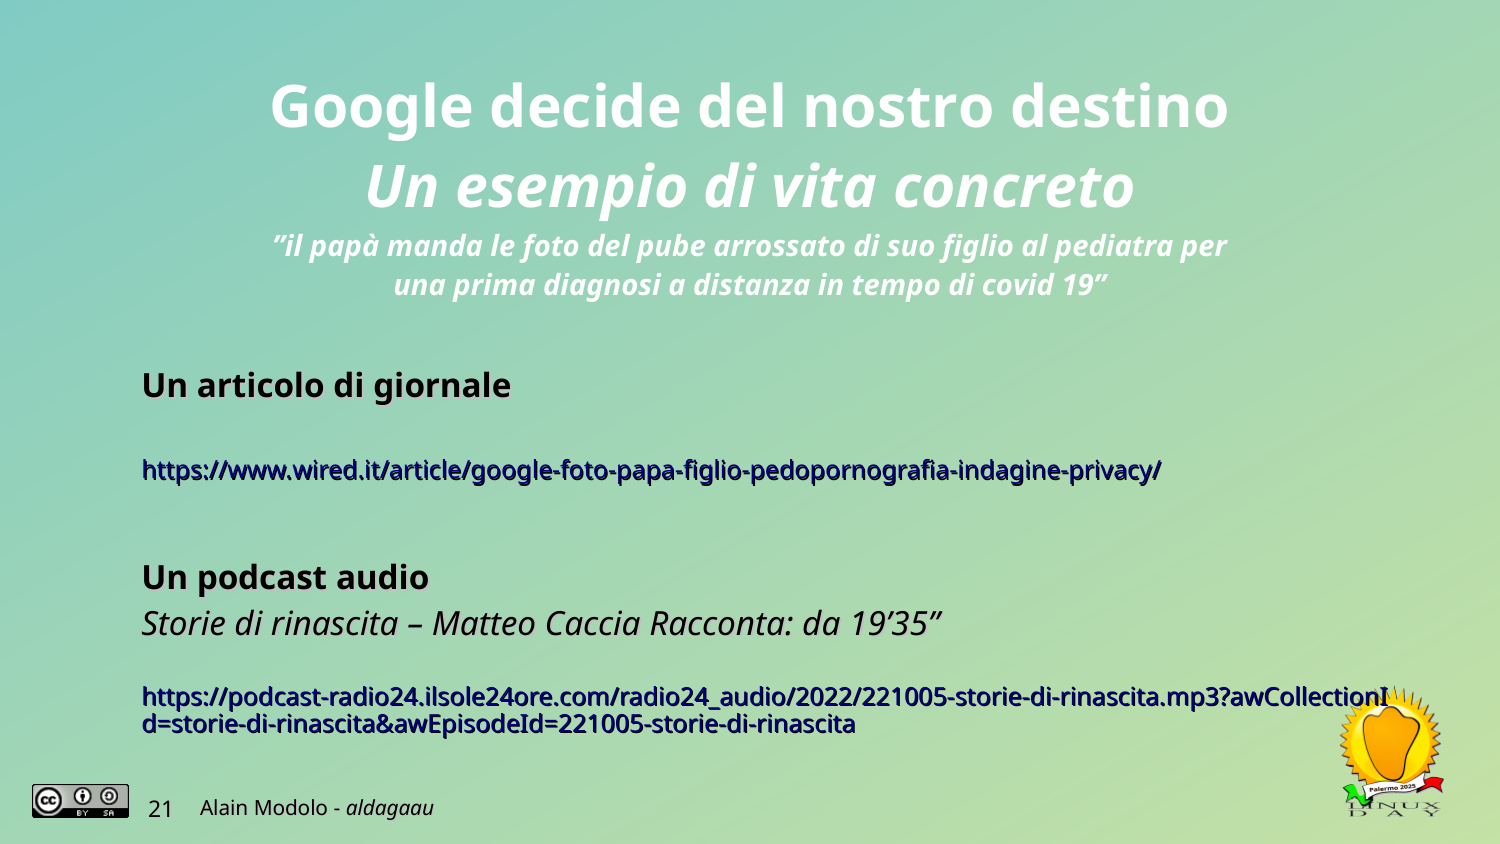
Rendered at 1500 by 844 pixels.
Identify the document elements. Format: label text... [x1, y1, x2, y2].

title Google decide del nostro destino Un esempio di vita concreto ”il papà manda le foto del pube arrossato di suo figlio al pediatra per una prima diagnosi a distanza in tempo di covid 19” [262, 53, 1238, 316]
picture [32, 784, 129, 818]
text_box Un articolo di giornale https://www.wired.it/article/google-foto-papa-figlio-pedopornografia-indagine-privacy/ Un podcast audio Storie di rinascita – Matteo Caccia Racconta: da 19’35” https://podcast-radio24.ilsole24ore.com/radio24_audio/2022/221005-storie-di-rinascita.mp3?awCollectionId=storie-di-rinascita&awEpisodeId=221005-storie-di-rinascita [126, 354, 1421, 687]
picture [1233, 670, 1500, 844]
